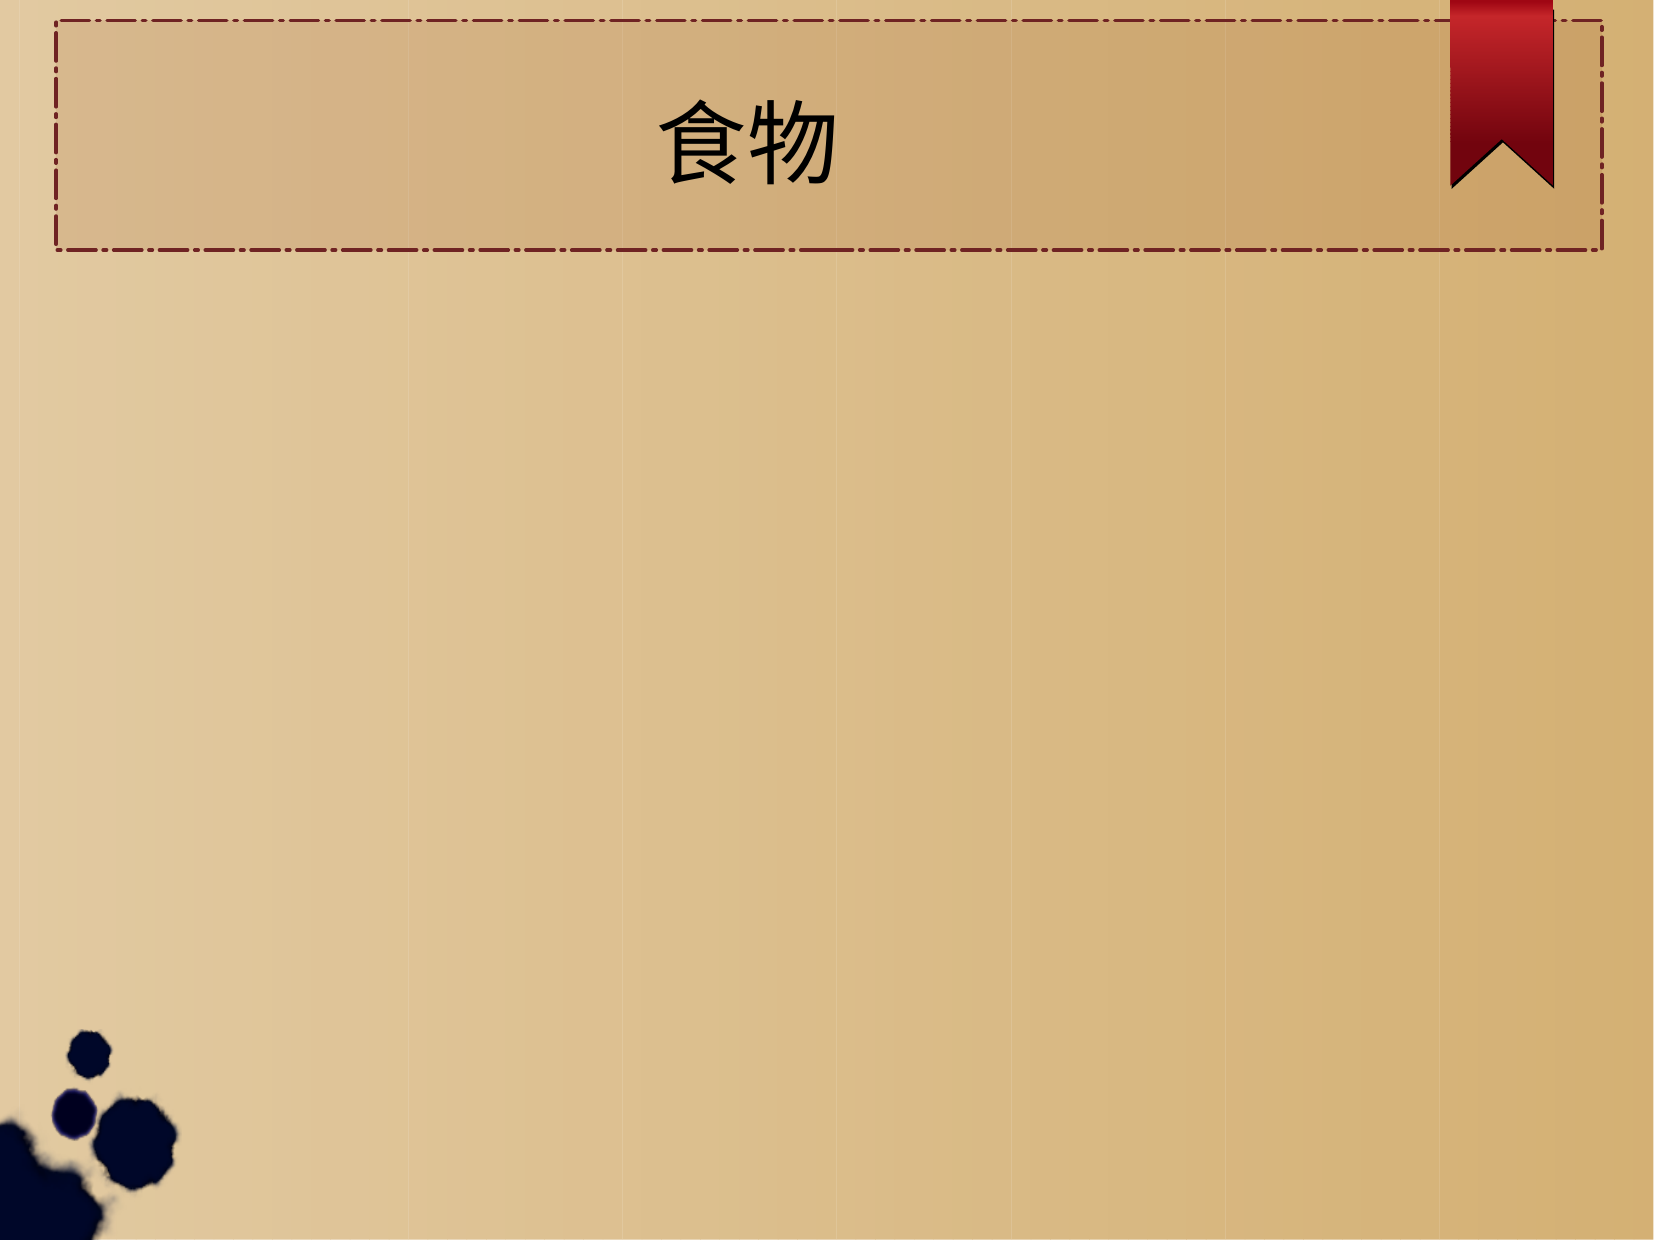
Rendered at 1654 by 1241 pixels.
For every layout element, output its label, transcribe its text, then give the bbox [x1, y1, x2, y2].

title 食物 [82, 47, 1412, 229]
